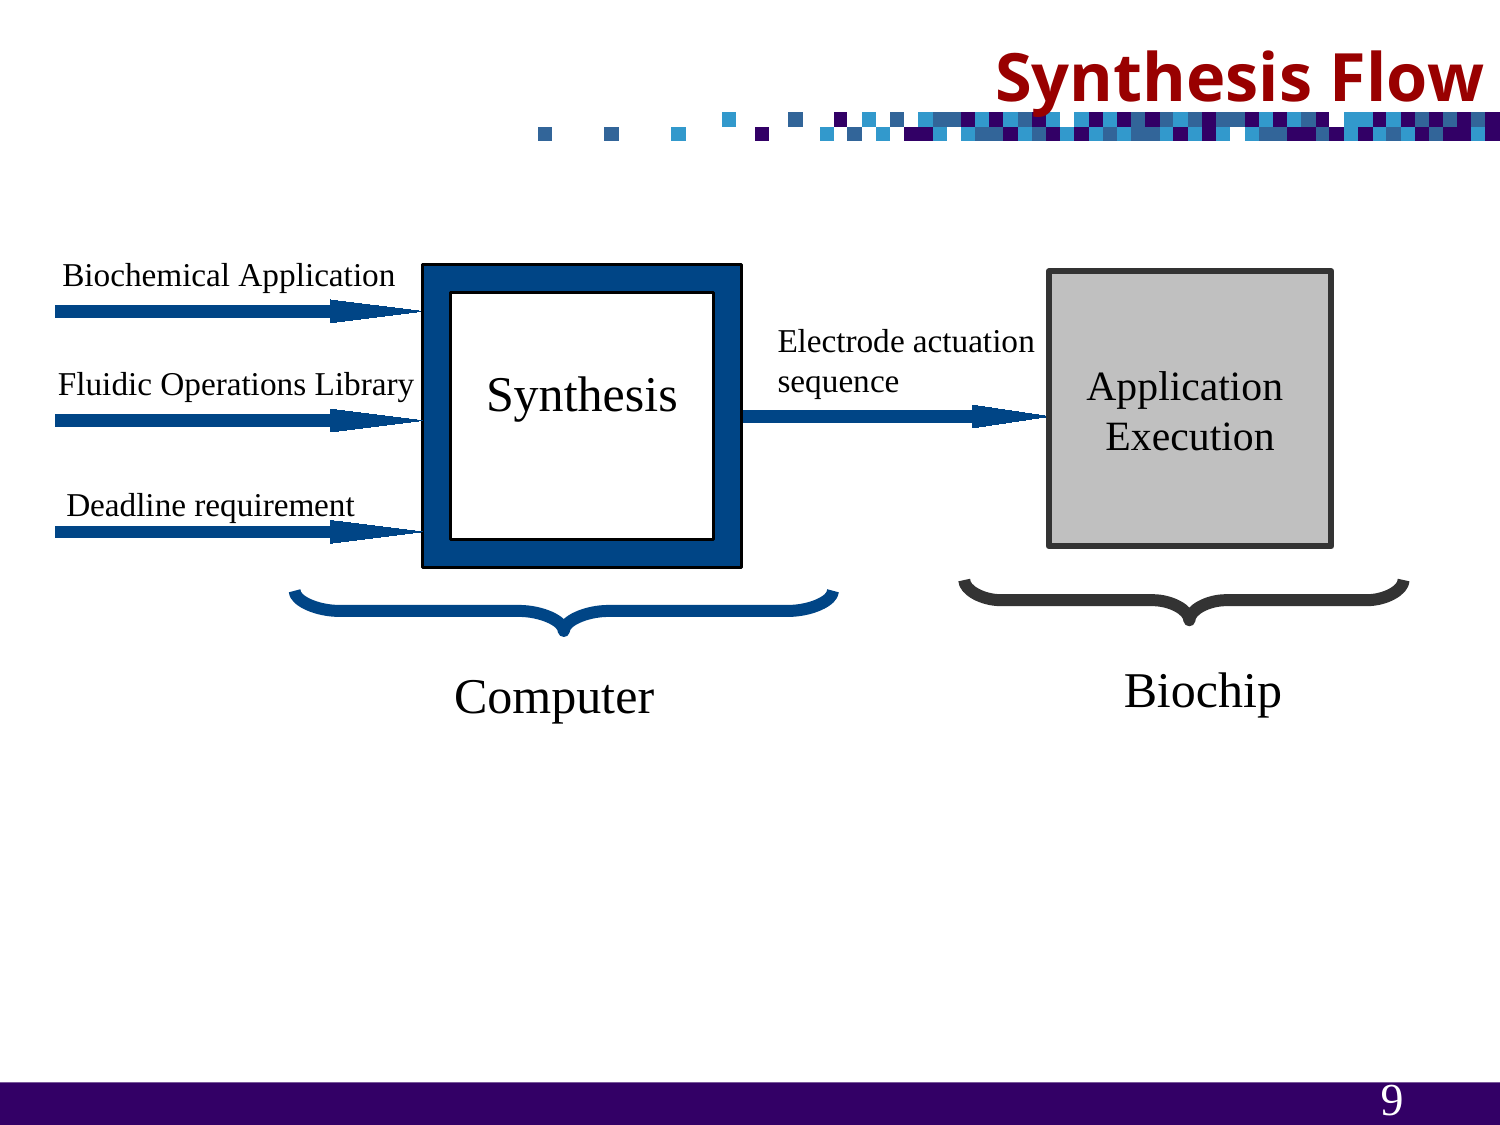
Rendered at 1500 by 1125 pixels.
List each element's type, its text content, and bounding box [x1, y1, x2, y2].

text_box Synthesis [422, 264, 742, 568]
text_box Biochemical Application [47, 245, 423, 300]
text_box [743, 410, 762, 423]
text_box Electrode actuation sequence [762, 312, 1048, 428]
text_box [55, 300, 422, 323]
text_box Computer [439, 656, 726, 732]
text_box Fluidic Operations Library [43, 354, 422, 410]
text_box Deadline requirement [51, 475, 402, 531]
text_box [55, 520, 423, 544]
title Synthesis Flow [0, 24, 1500, 125]
text_box [55, 409, 423, 432]
text_box Biochip [1108, 649, 1305, 725]
text_box Application Execution [1048, 271, 1332, 547]
